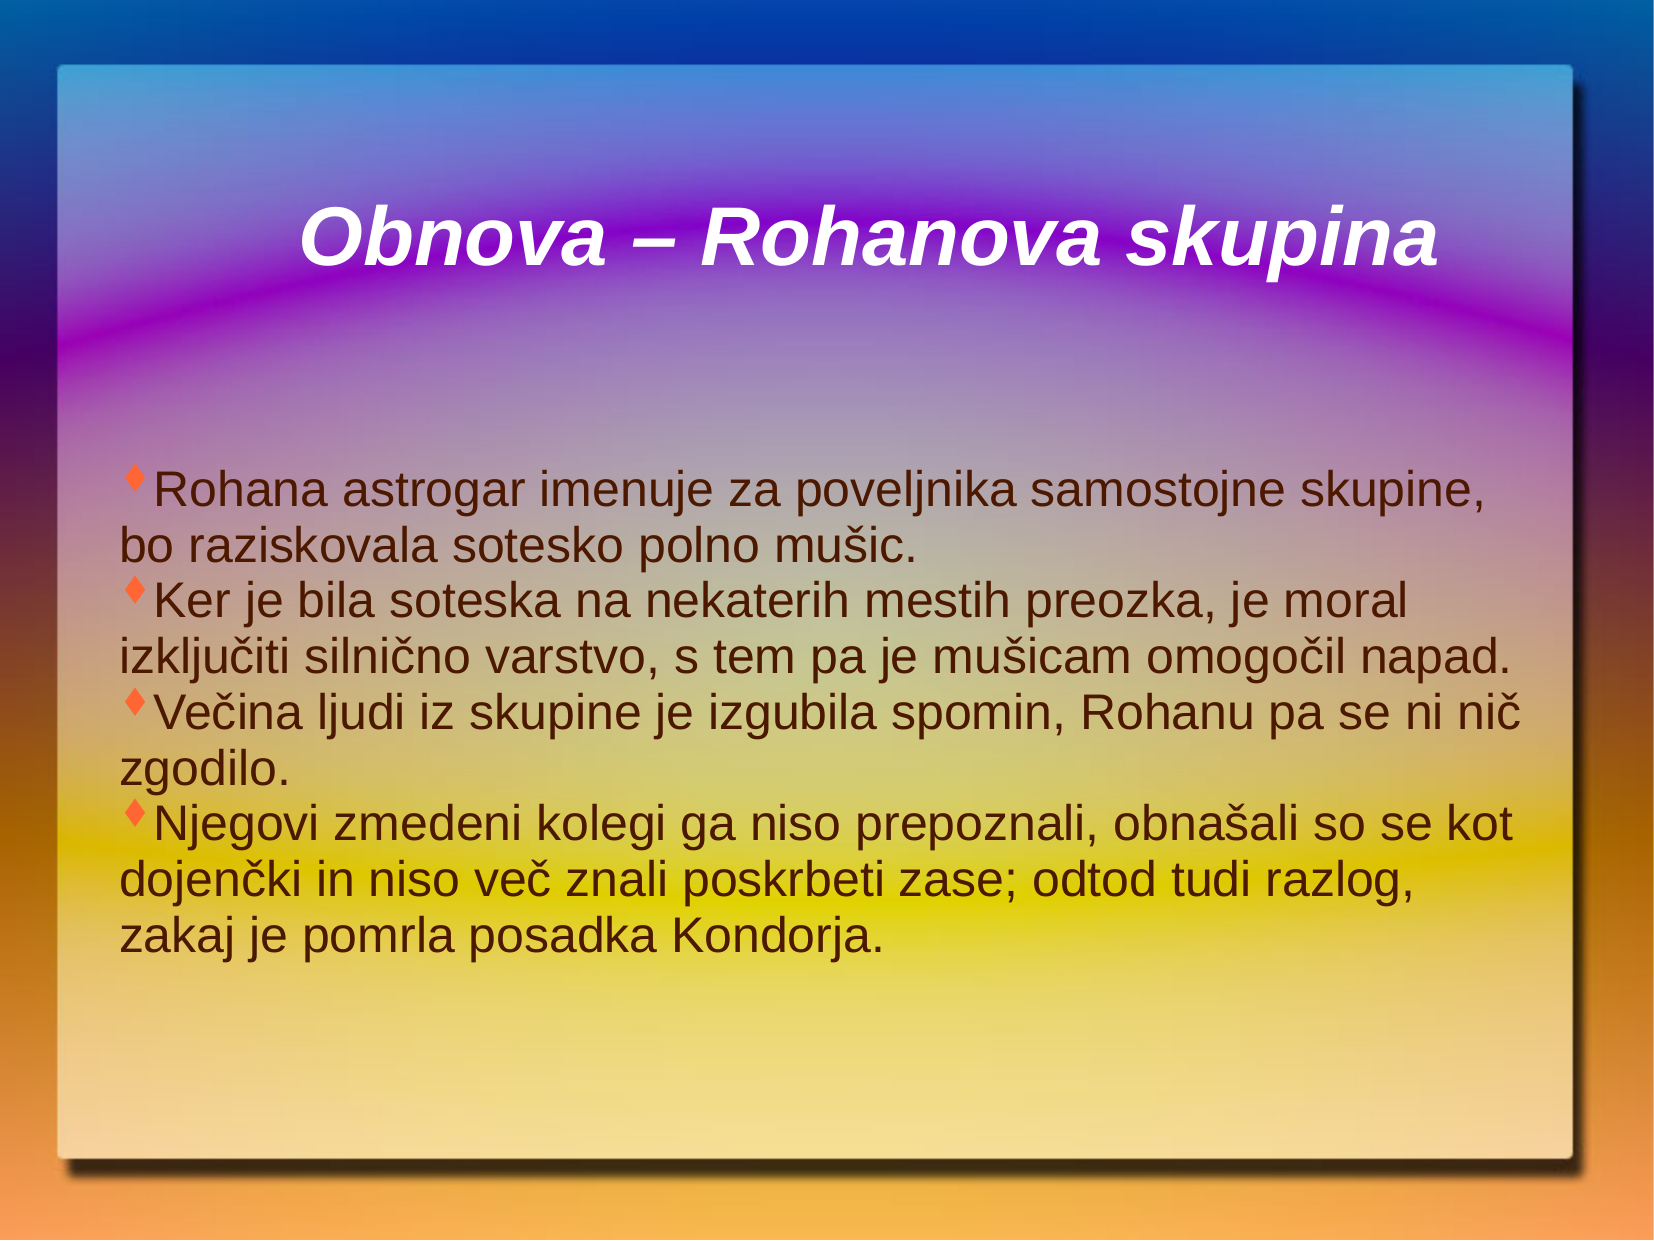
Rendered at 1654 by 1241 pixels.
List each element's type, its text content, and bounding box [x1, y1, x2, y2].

picture [0, 0, 1654, 1240]
title Obnova – Rohanova skupina [126, 134, 1538, 342]
list Rohana astrogar imenuje za poveljnika samostojne skupine, bo raziskovala sotesko polno mušic. Ker je bila soteska na nekaterih mestih preozka, je moral izključiti silnično varstvo, s tem pa je mušicam omogočil napad. Večina ljudi iz skupine je izgubila spomin, Rohanu pa se ni nič zgodilo. Njegovi zmedeni kolegi ga niso prepoznali, obnašali so se kot dojenčki in niso več znali poskrbeti zase; odtod tudi razlog, zakaj je pomrla posadka Kondorja. [119, 461, 1532, 1160]
